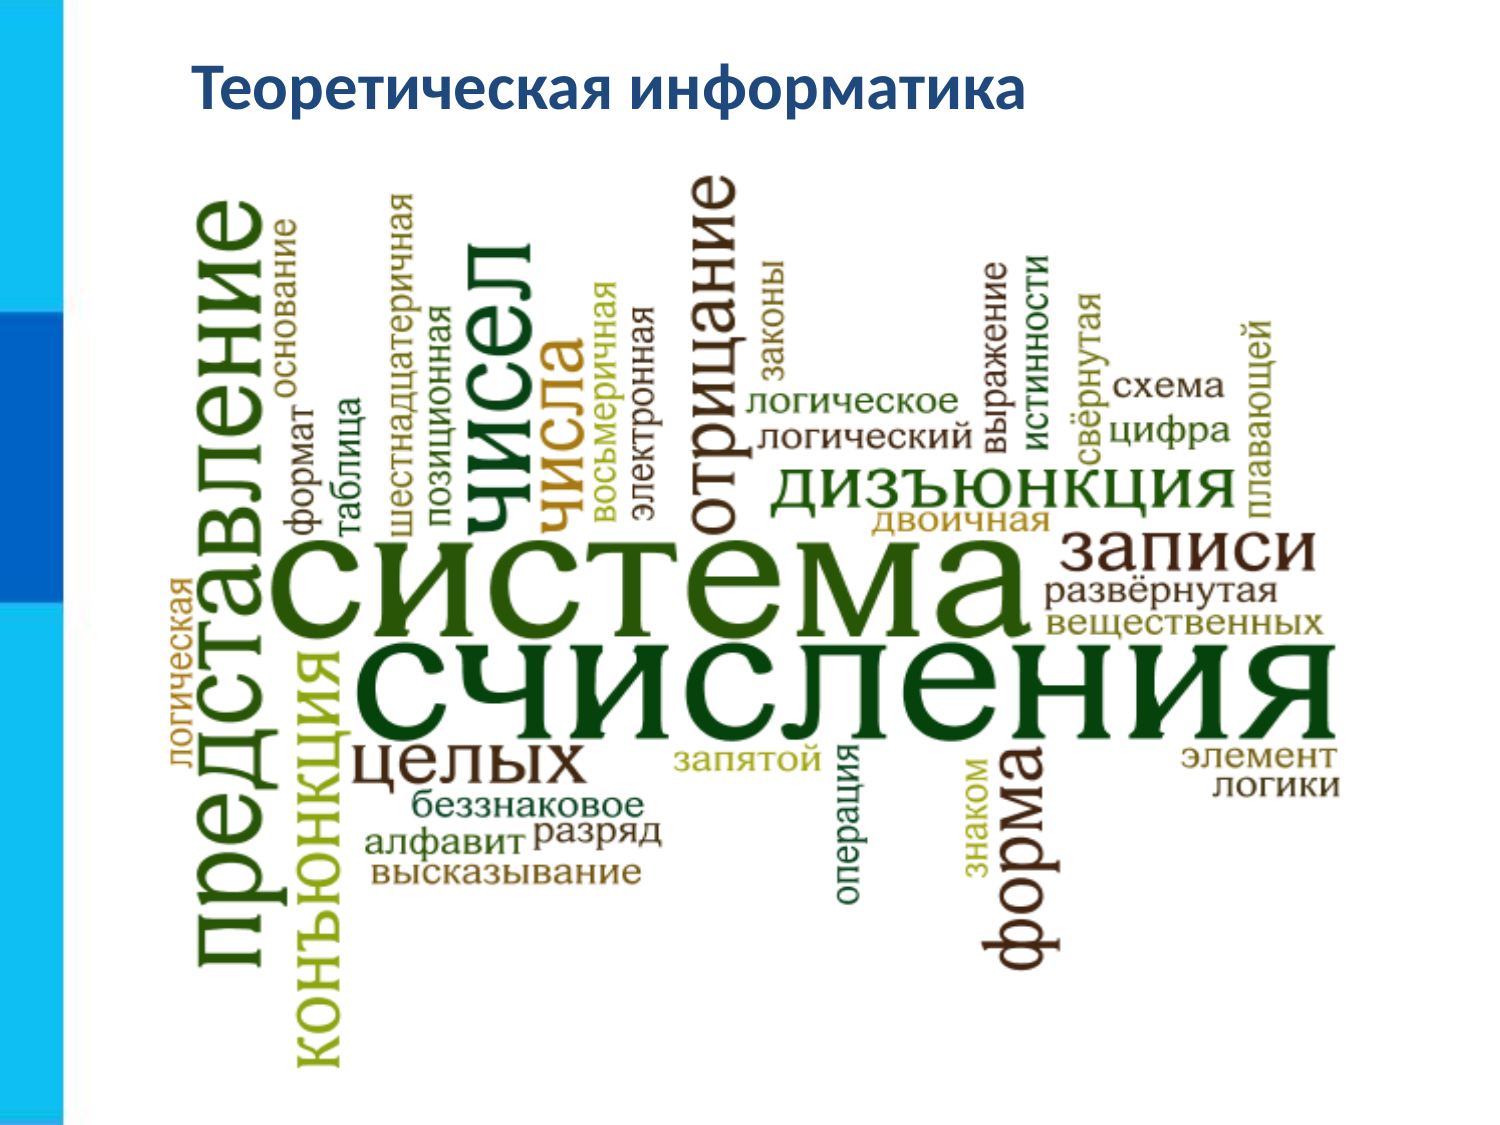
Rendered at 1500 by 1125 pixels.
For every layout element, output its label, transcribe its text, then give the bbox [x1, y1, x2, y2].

title Теоретическая информатика [176, 30, 1431, 135]
picture [0, 0, 1500, 1125]
